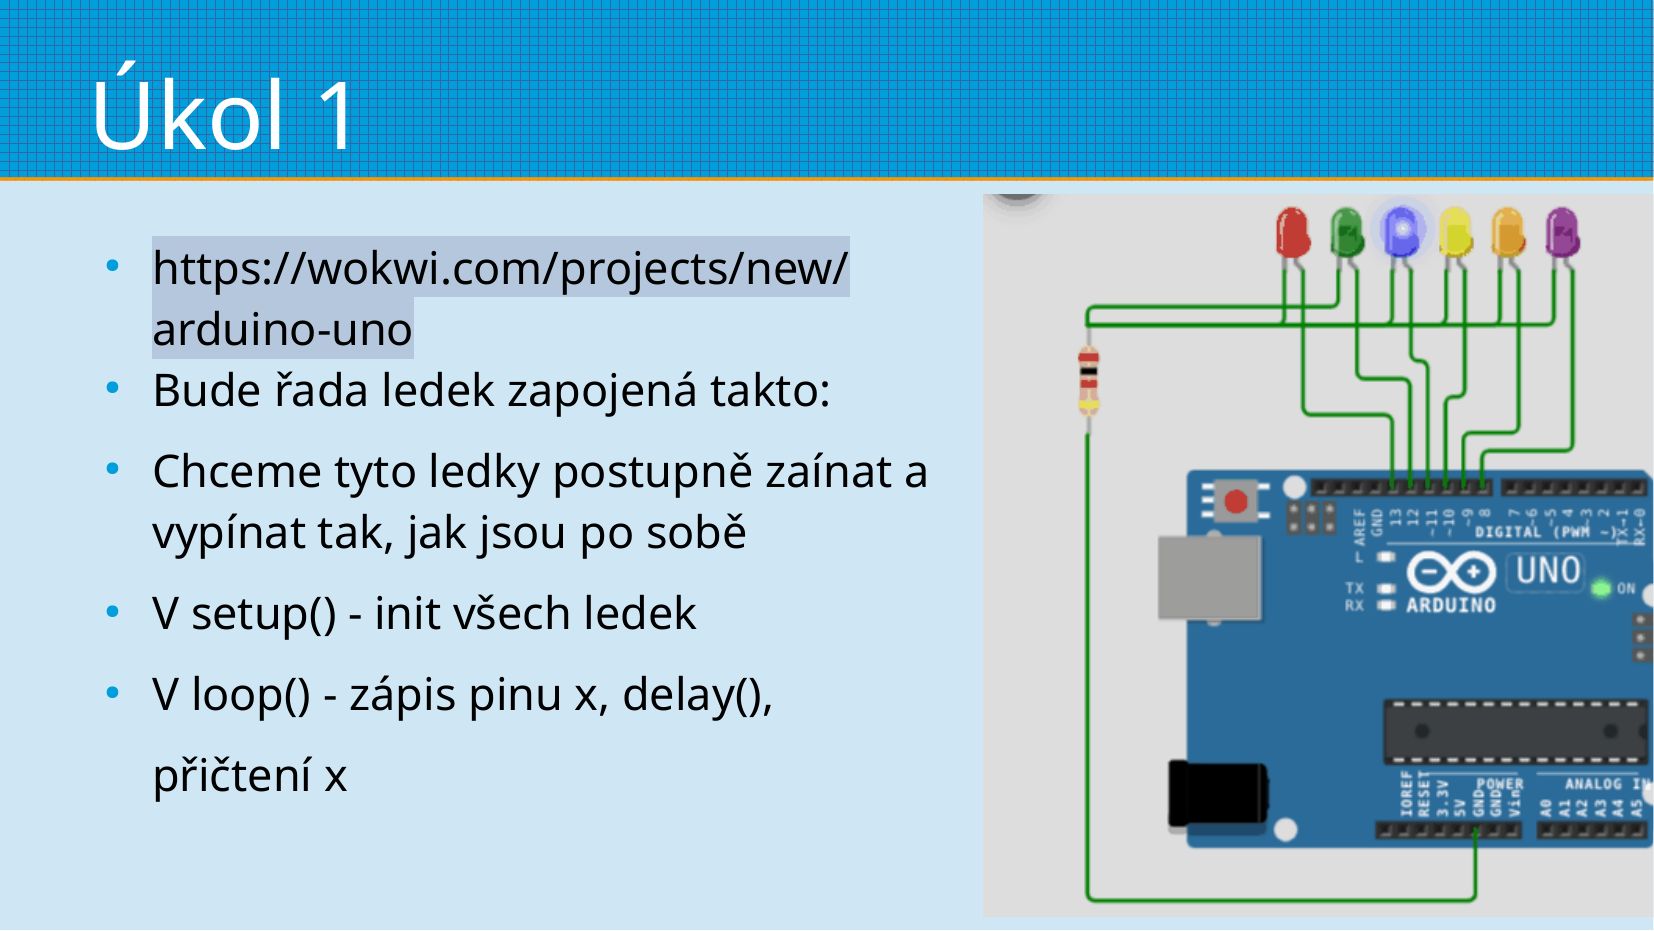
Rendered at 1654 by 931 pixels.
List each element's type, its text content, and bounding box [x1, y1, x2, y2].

list https://wokwi.com/projects/new/arduino-uno Bude řada ledek zapojená takto: Chceme tyto ledky postupně zaínat a vypínat tak, jak jsou po sobě V setup() - init všech ledek V loop() - zápis pinu x, delay(), přičtení x [88, 236, 983, 813]
picture [983, 194, 1654, 917]
title Úkol 1 [88, 14, 1565, 178]
